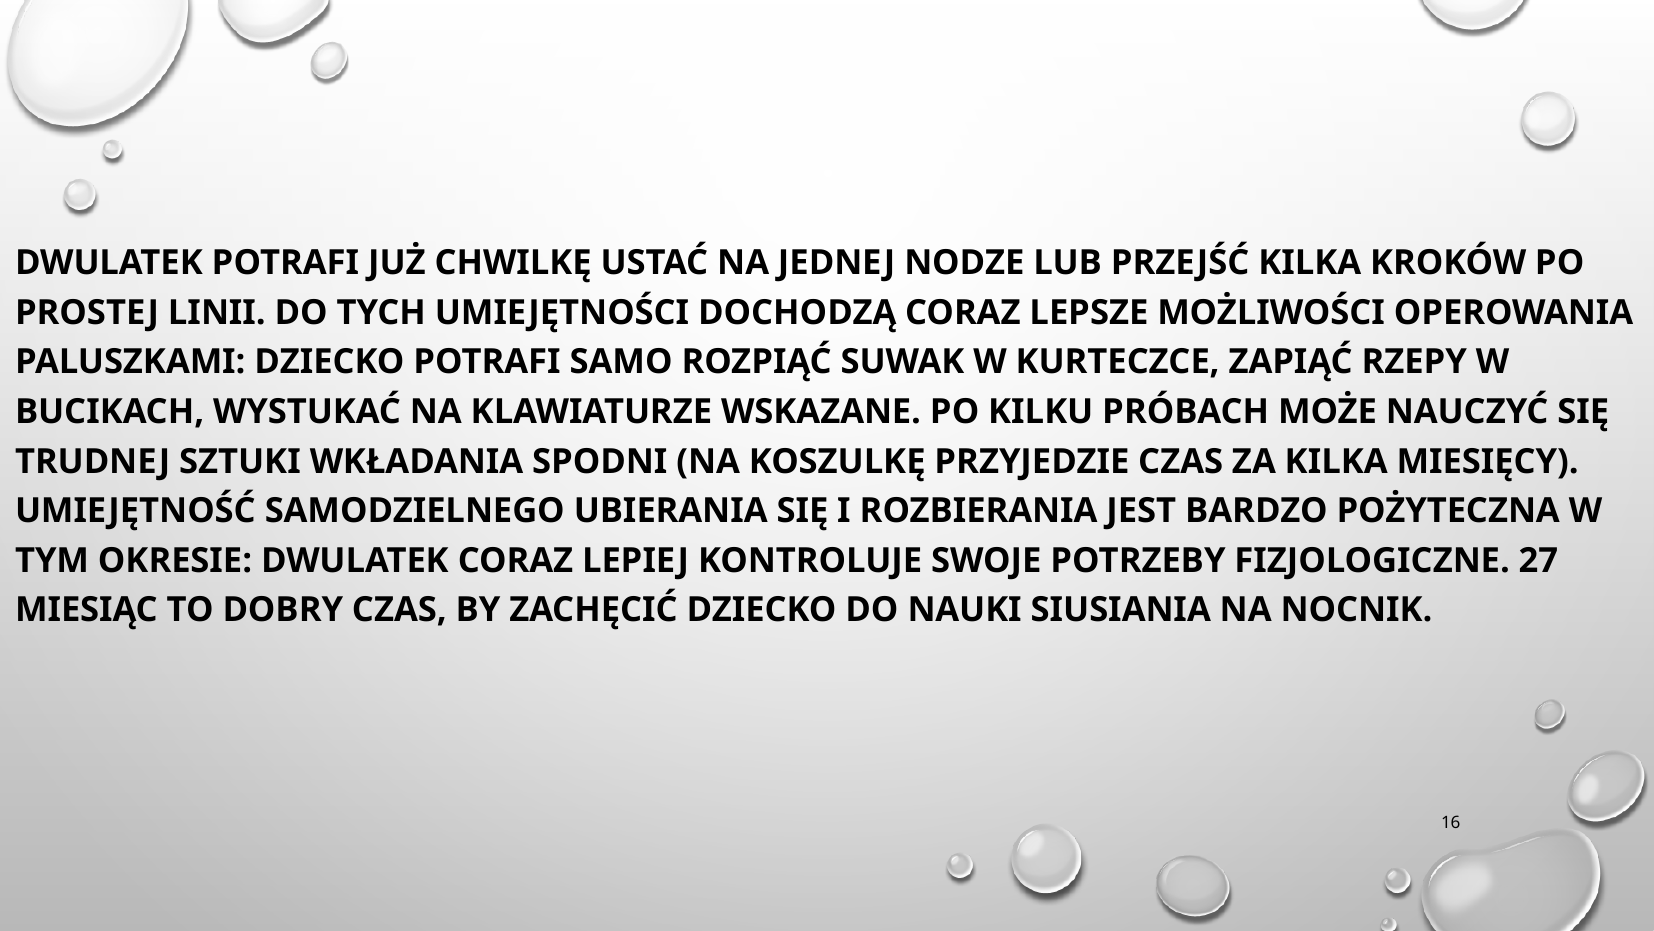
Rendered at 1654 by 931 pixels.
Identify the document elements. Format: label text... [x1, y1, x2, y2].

text_box [1426, 798, 1530, 848]
list Dwulatek potrafi już chwilkę ustać na jednej nodze lub przejść kilka kroków po prostej linii. Do tych umiejętności dochodzą coraz lepsze możliwości operowania paluszkami: dziecko potrafi samo rozpiąć suwak w kurteczce, zapiąć rzepy w bucikach, wystukać na klawiaturze wskazane. Po kilku próbach może nauczyć się trudnej sztuki wkładania spodni (na koszulkę przyjedzie czas za kilka miesięcy). Umiejętność samodzielnego ubierania się i rozbierania jest bardzo pożyteczna w tym okresie: dwulatek coraz lepiej kontroluje swoje potrzeby fizjologiczne. 27 miesiąc to dobry czas, by zachęcić dziecko do nauki siusiania na nocnik. [0, 224, 1654, 764]
